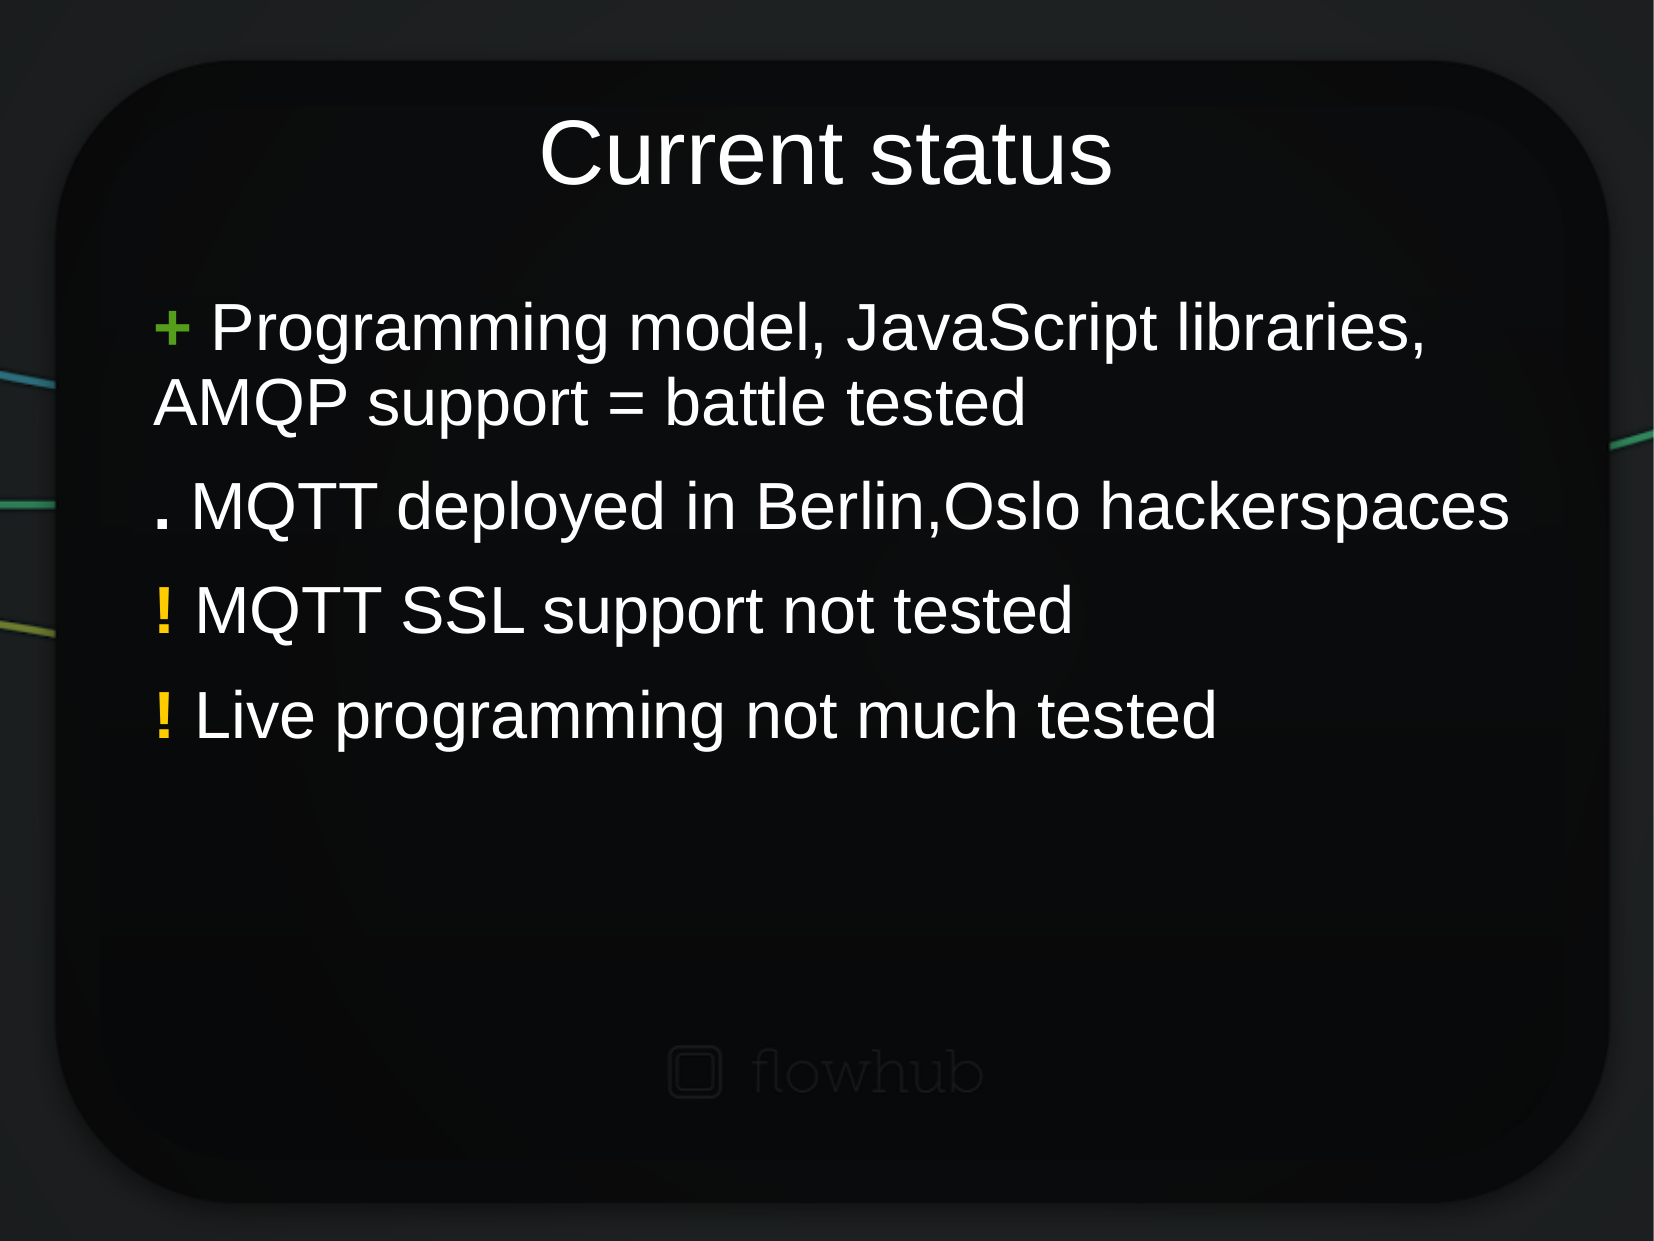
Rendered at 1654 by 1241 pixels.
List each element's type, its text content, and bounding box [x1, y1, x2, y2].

title Current status [82, 49, 1571, 257]
picture [0, 0, 1654, 1241]
list + Programming model, JavaScript libraries, AMQP support = battle tested . MQTT deployed in Berlin,Oslo hackerspaces ! MQTT SSL support not tested ! Live programming not much tested [82, 290, 1571, 1010]
